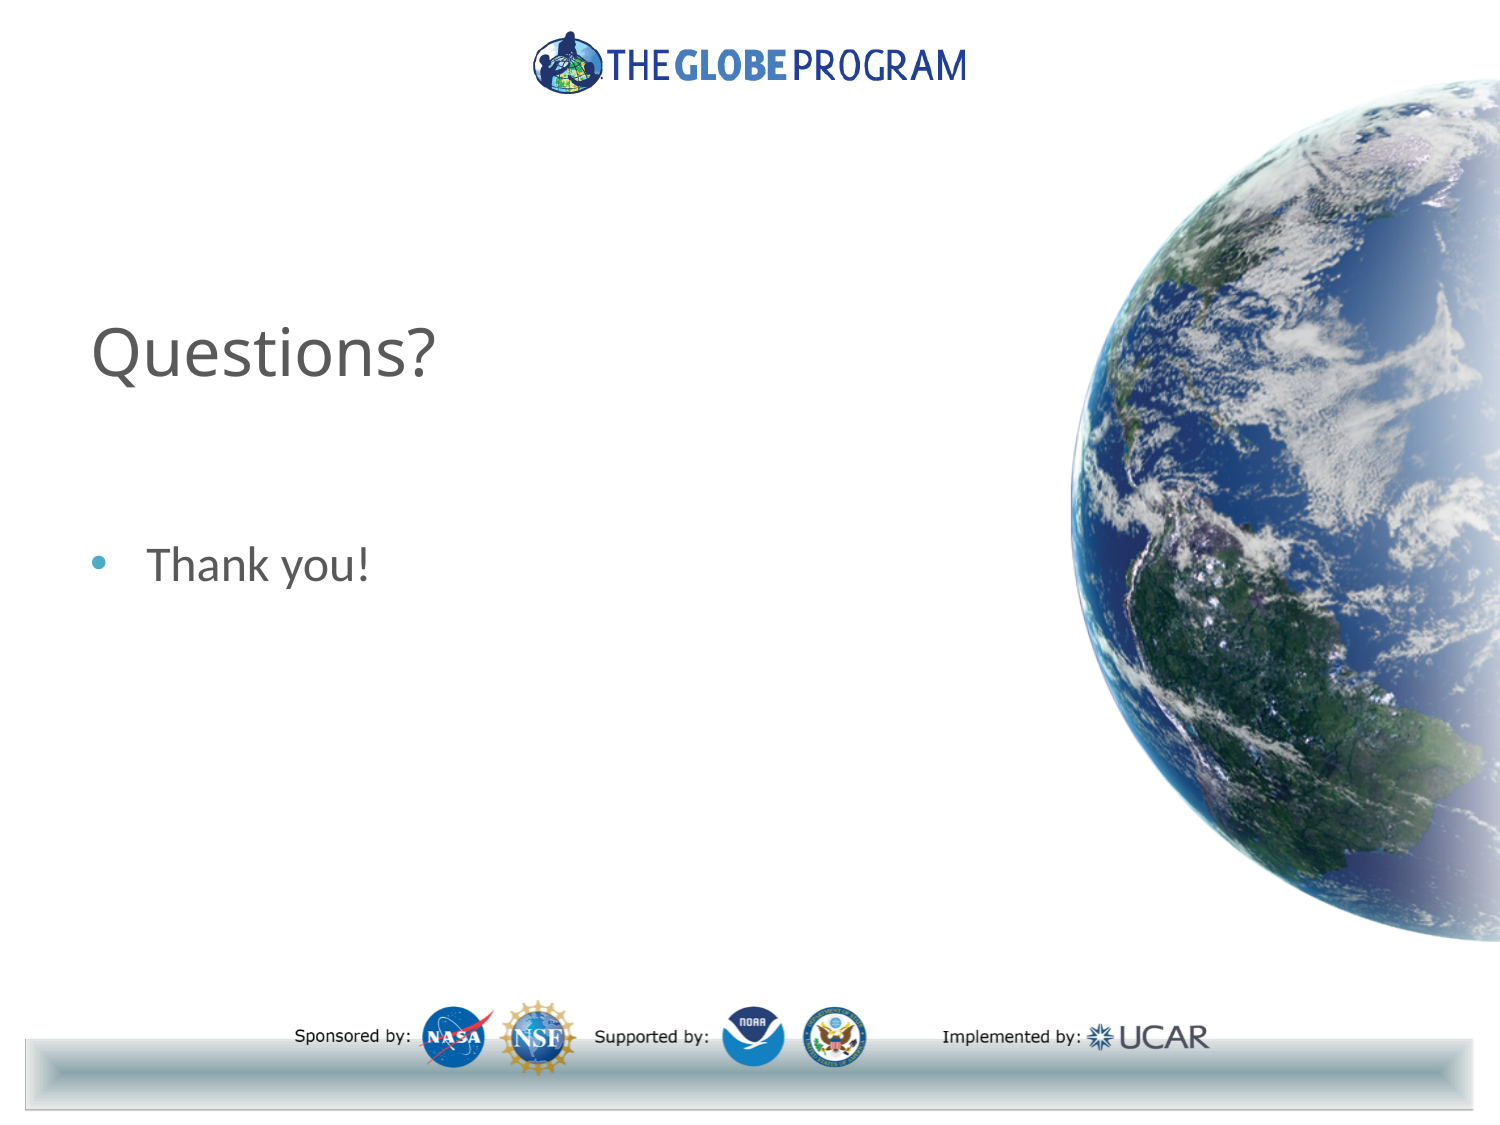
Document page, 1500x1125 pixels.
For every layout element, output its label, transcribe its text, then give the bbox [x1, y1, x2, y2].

list Thank you! [75, 524, 1118, 954]
title Questions? [75, 277, 1118, 422]
picture [1059, 59, 1500, 954]
picture [262, 1000, 1238, 1085]
picture [526, 24, 975, 100]
